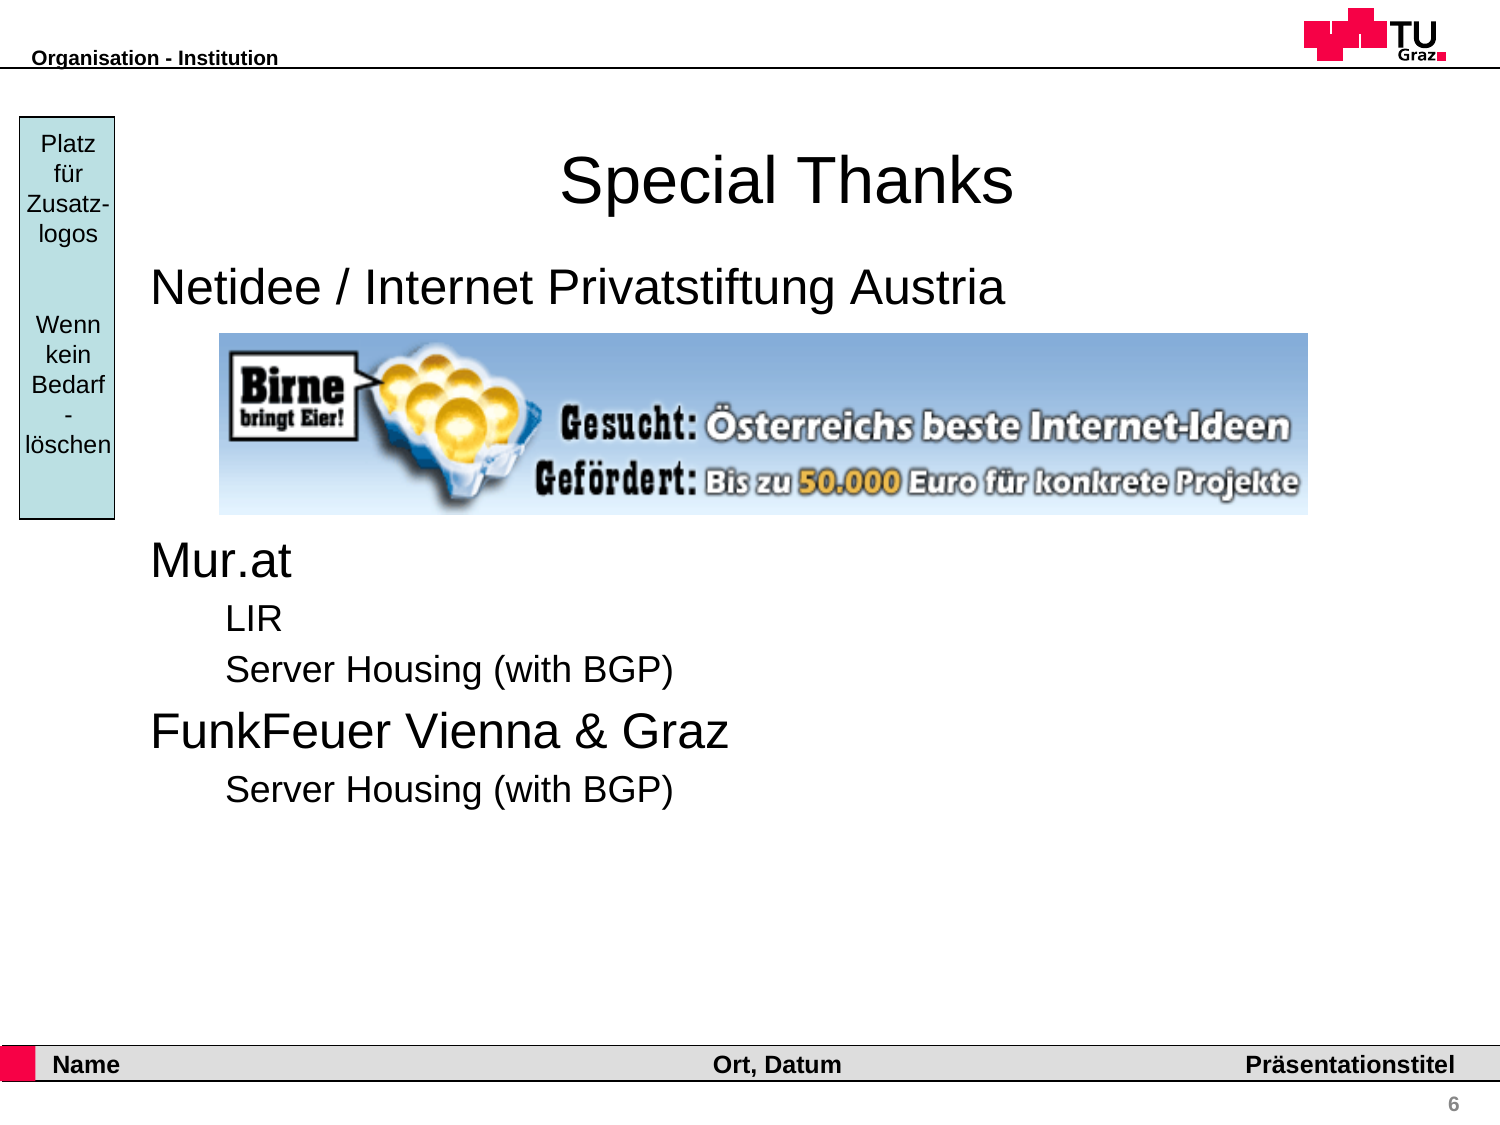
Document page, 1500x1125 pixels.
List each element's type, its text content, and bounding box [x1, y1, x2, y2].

list Netidee / Internet Privatstiftung Austria Mur.at LIR Server Housing (with BGP) FunkFeuer Vienna & Graz Server Housing (with BGP) [150, 259, 1426, 1006]
title Special Thanks [150, 124, 1426, 237]
picture [219, 333, 1308, 515]
